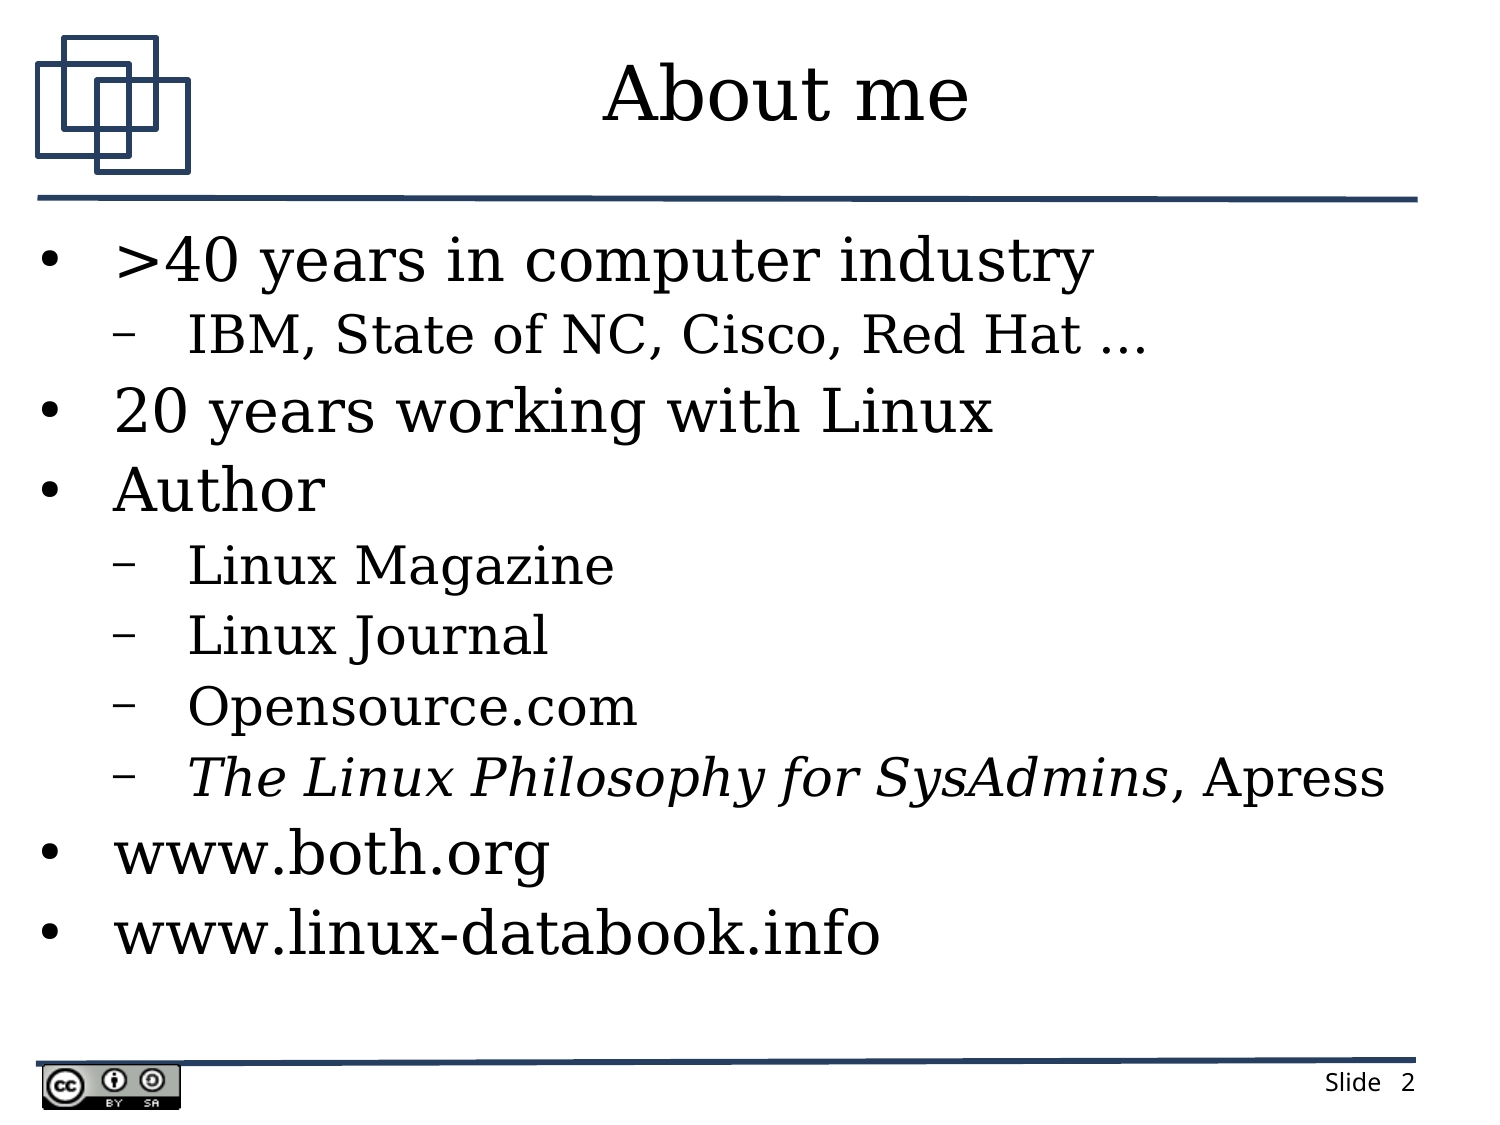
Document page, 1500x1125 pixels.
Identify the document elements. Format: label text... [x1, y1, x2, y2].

picture [42, 1064, 181, 1110]
list >40 years in computer industry IBM, State of NC, Cisco, Red Hat ... 20 years working with Linux Author Linux Magazine Linux Journal Opensource.com The Linux Philosophy for SysAdmins, Apress www.both.org www.linux-databook.info [37, 224, 1425, 969]
title About me [150, 0, 1425, 188]
